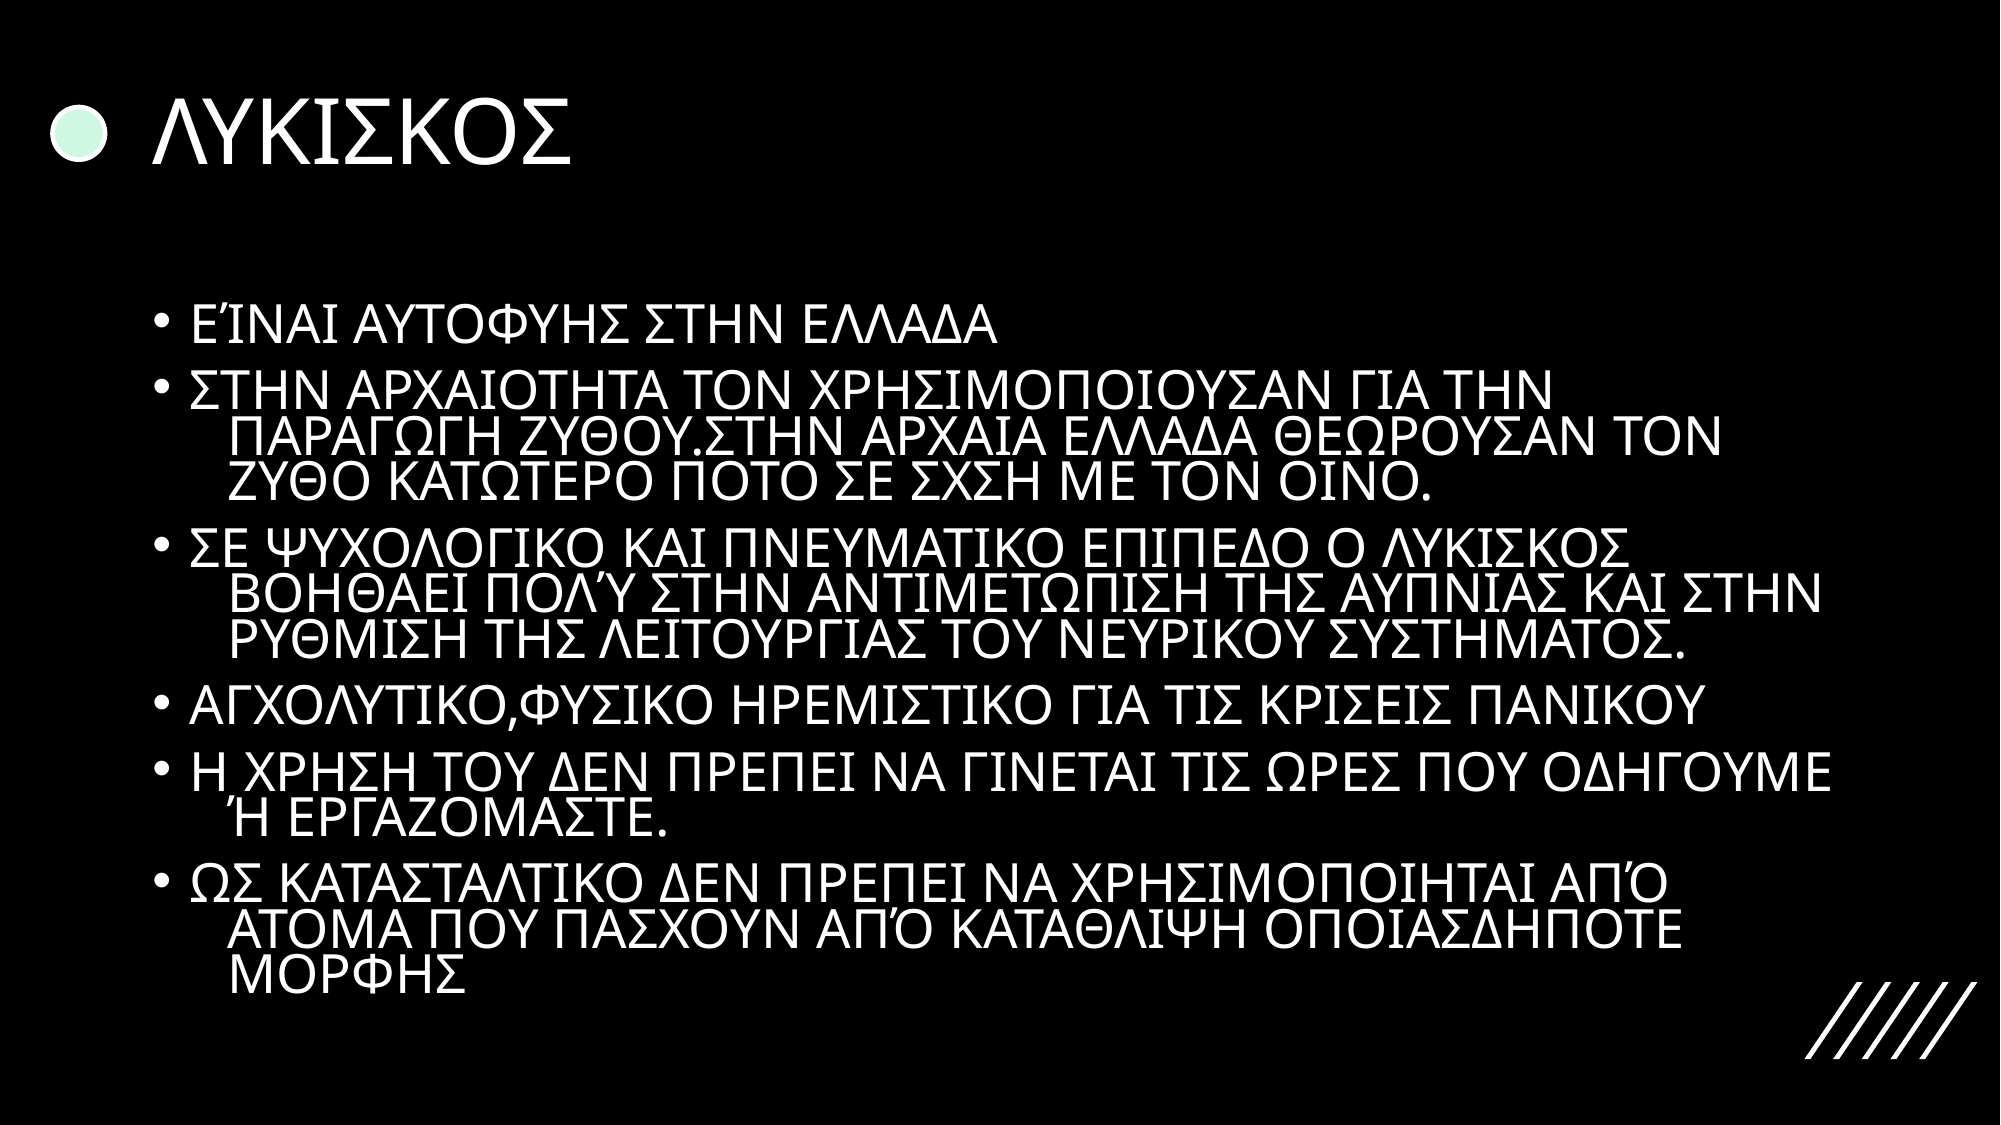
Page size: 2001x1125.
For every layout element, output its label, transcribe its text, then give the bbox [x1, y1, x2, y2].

list ΕΊΝΑΙ ΑΥΤΟΦΥΗΣ ΣΤΗΝ ΕΛΛΑΔΑ ΣΤΗΝ ΑΡΧΑΙΟΤΗΤΑ ΤΟΝ ΧΡΗΣΙΜΟΠΟΙΟΥΣΑΝ ΓΙΑ ΤΗΝ ΠΑΡΑΓΩΓΗ ΖΥΘΟΥ.ΣΤΗΝ ΑΡΧΑΙΑ ΕΛΛΑΔΑ ΘΕΩΡΟΥΣΑΝ ΤΟΝ ΖΥΘΟ ΚΑΤΩΤΕΡΟ ΠΟΤΟ ΣΕ ΣΧΣΗ ΜΕ ΤΟΝ ΟΙΝΟ. ΣΕ ΨΥΧΟΛΟΓΙΚΟ ΚΑΙ ΠΝΕΥΜΑΤΙΚΟ ΕΠΙΠΕΔΟ Ο ΛΥΚΙΣΚΟΣ ΒΟΗΘΑΕΙ ΠΟΛΎ ΣΤΗΝ ΑΝΤΙΜΕΤΩΠΙΣΗ ΤΗΣ ΑΥΠΝΙΑΣ ΚΑΙ ΣΤΗΝ ΡΥΘΜΙΣΗ ΤΗΣ ΛΕΙΤΟΥΡΓΙΑΣ ΤΟΥ ΝΕΥΡΙΚΟΥ ΣΥΣΤΗΜΑΤΟΣ. ΑΓΧΟΛΥΤΙΚΟ,ΦΥΣΙΚΟ ΗΡΕΜΙΣΤΙΚΟ ΓΙΑ ΤΙΣ ΚΡΙΣΕΙΣ ΠΑΝΙΚΟΥ Η ΧΡΗΣΗ ΤΟΥ ΔΕΝ ΠΡΕΠΕΙ ΝΑ ΓΙΝΕΤΑΙ ΤΙΣ ΩΡΕΣ ΠΟΥ ΟΔΗΓΟΥΜΕ Ή ΕΡΓΑΖΟΜΑΣΤΕ. ΩΣ ΚΑΤΑΣΤΑΛΤΙΚΟ ΔΕΝ ΠΡΕΠΕΙ ΝΑ ΧΡΗΣΙΜΟΠΟΙΗΤΑΙ ΑΠΌ ΑΤΟΜΑ ΠΟΥ ΠΑΣΧΟΥΝ ΑΠΌ ΚΑΤΑΘΛΙΨΗ ΟΠΟΙΑΣΔΗΠΟΤΕ ΜΟΡΦΗΣ [137, 299, 1863, 1014]
title ΛΥΚΙΣΚΟΣ [137, 59, 598, 211]
